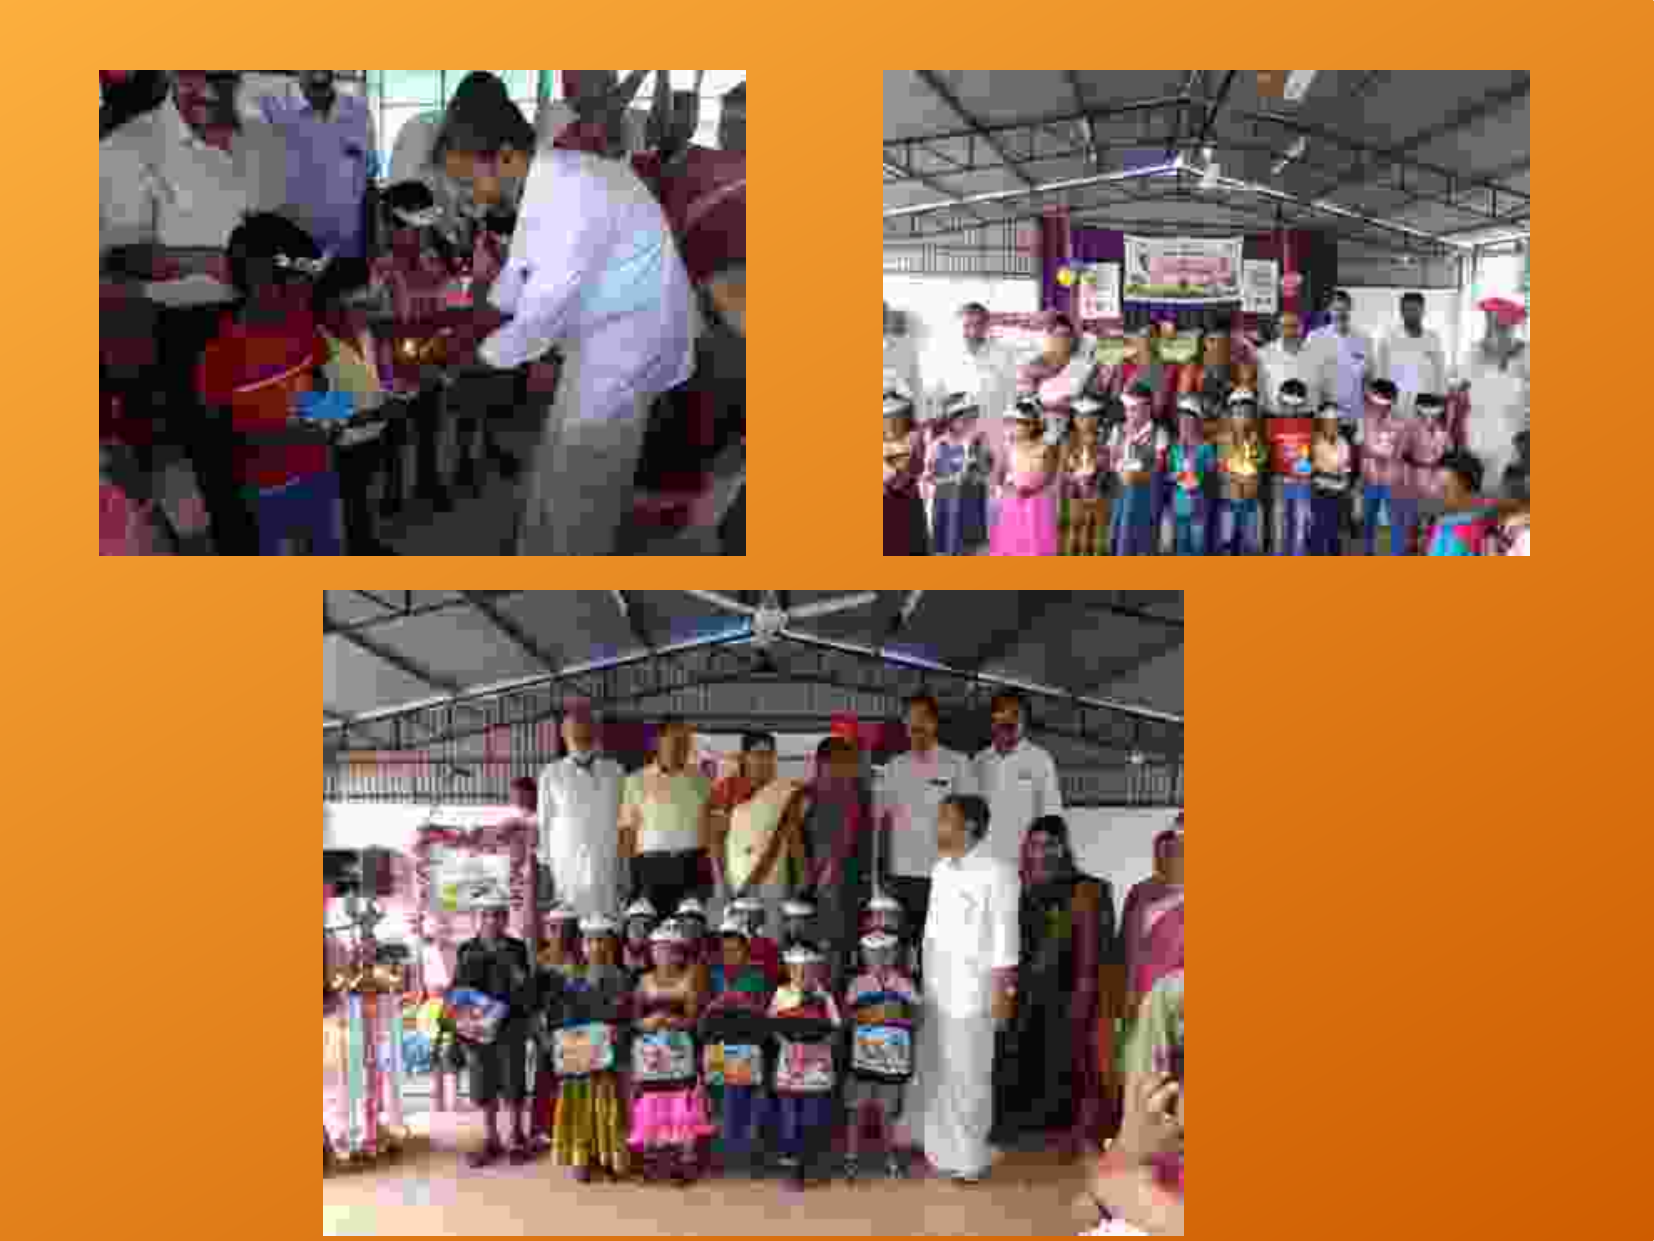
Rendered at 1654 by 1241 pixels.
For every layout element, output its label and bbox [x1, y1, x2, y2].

picture [323, 590, 1184, 1236]
picture [883, 70, 1530, 556]
picture [99, 70, 746, 556]
